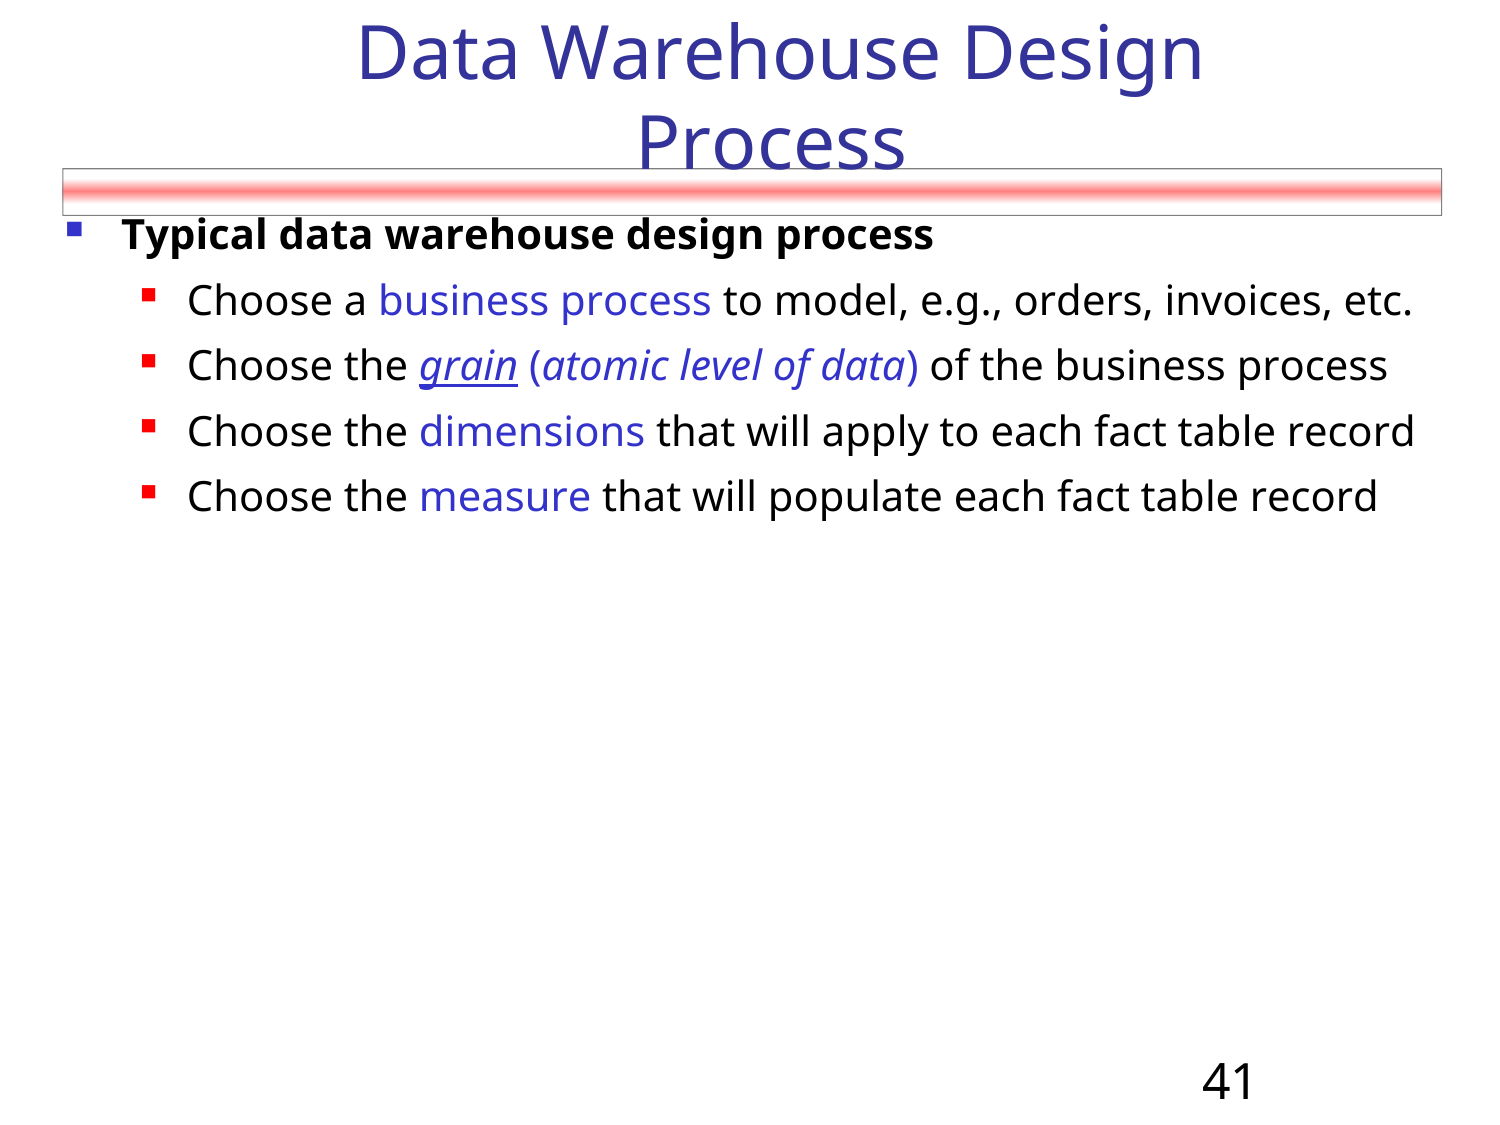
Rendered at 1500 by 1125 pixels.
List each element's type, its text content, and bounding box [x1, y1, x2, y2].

text_box <number> [1187, 1050, 1500, 1125]
title Data Warehouse Design Process [199, 0, 1363, 192]
list Typical data warehouse design process Choose a business process to model, e.g., orders, invoices, etc. Choose the grain (atomic level of data) of the business process Choose the dimensions that will apply to each fact table record Choose the measure that will populate each fact table record [49, 195, 1438, 1046]
